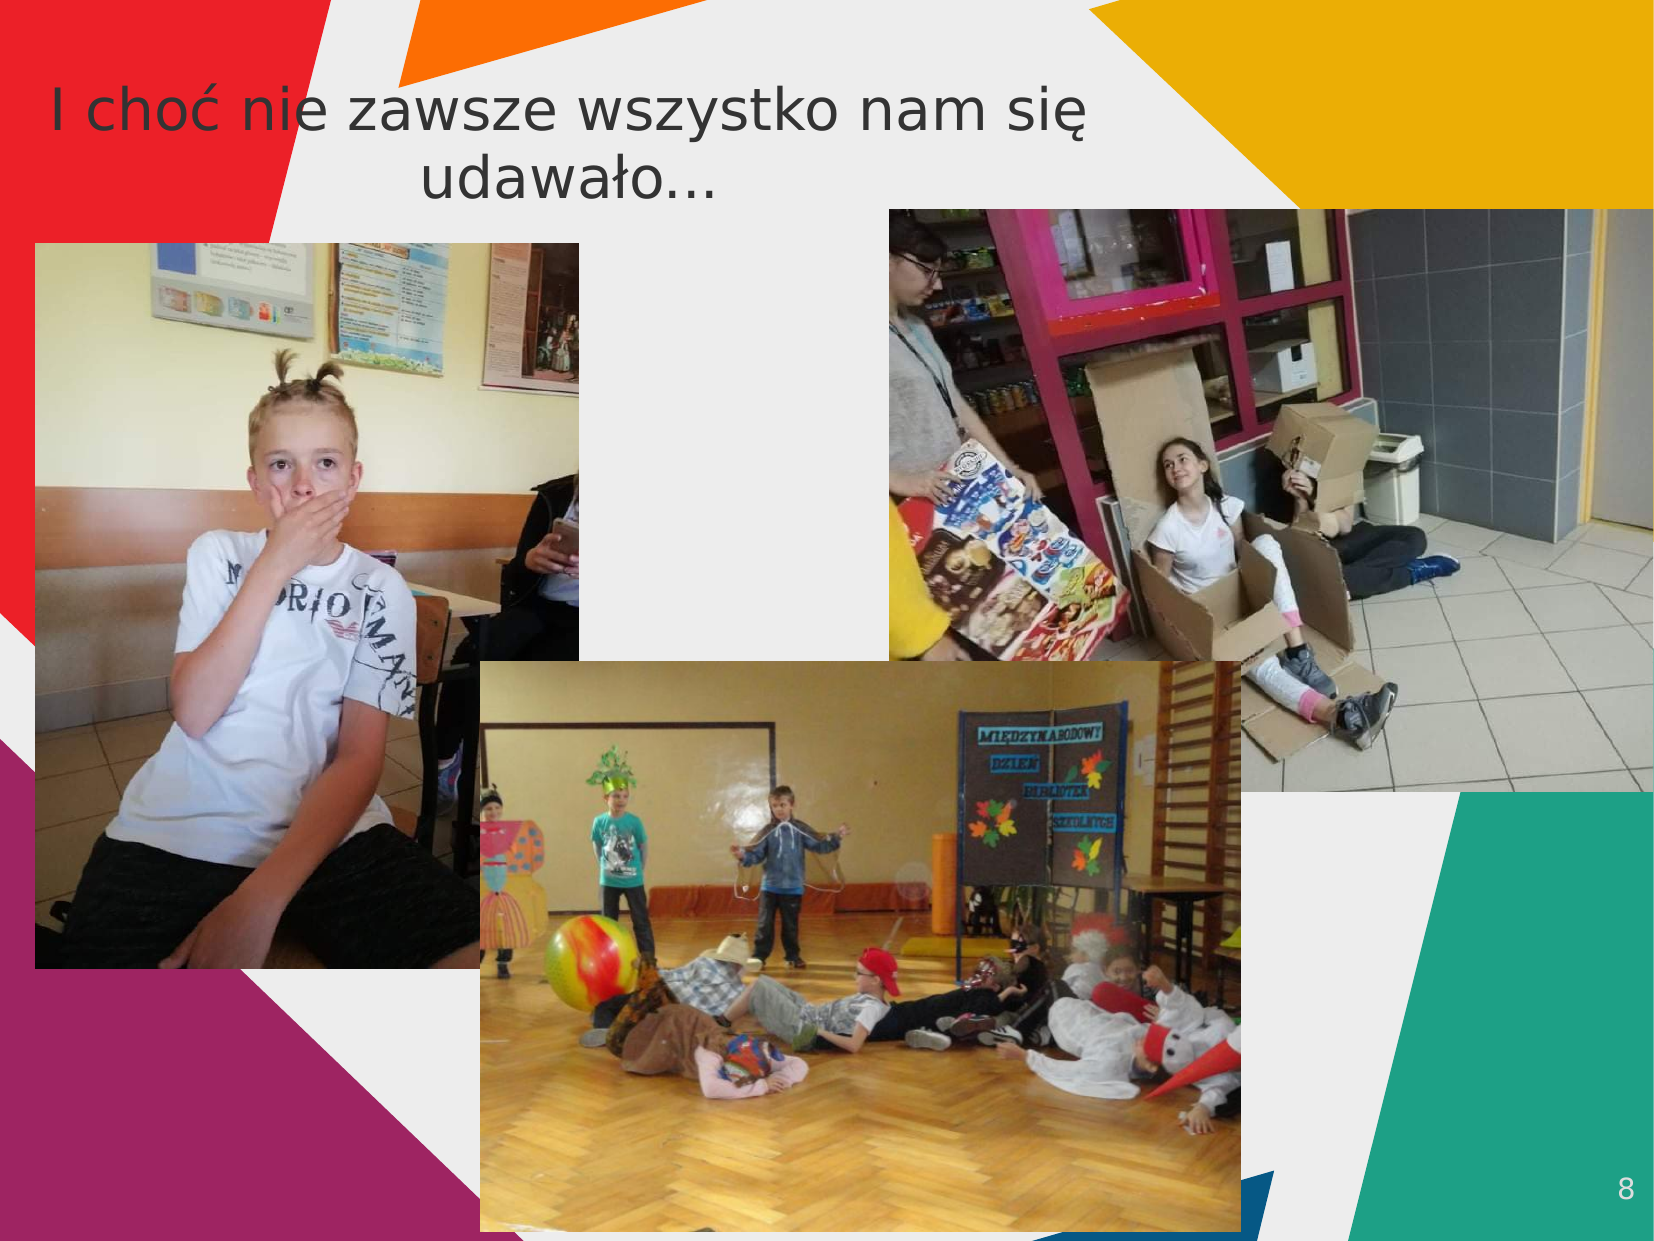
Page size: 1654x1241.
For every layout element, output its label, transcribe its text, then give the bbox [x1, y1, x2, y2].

picture [35, 209, 1654, 1232]
title I choć nie zawsze wszystko nam się udawało... [28, 40, 1111, 249]
